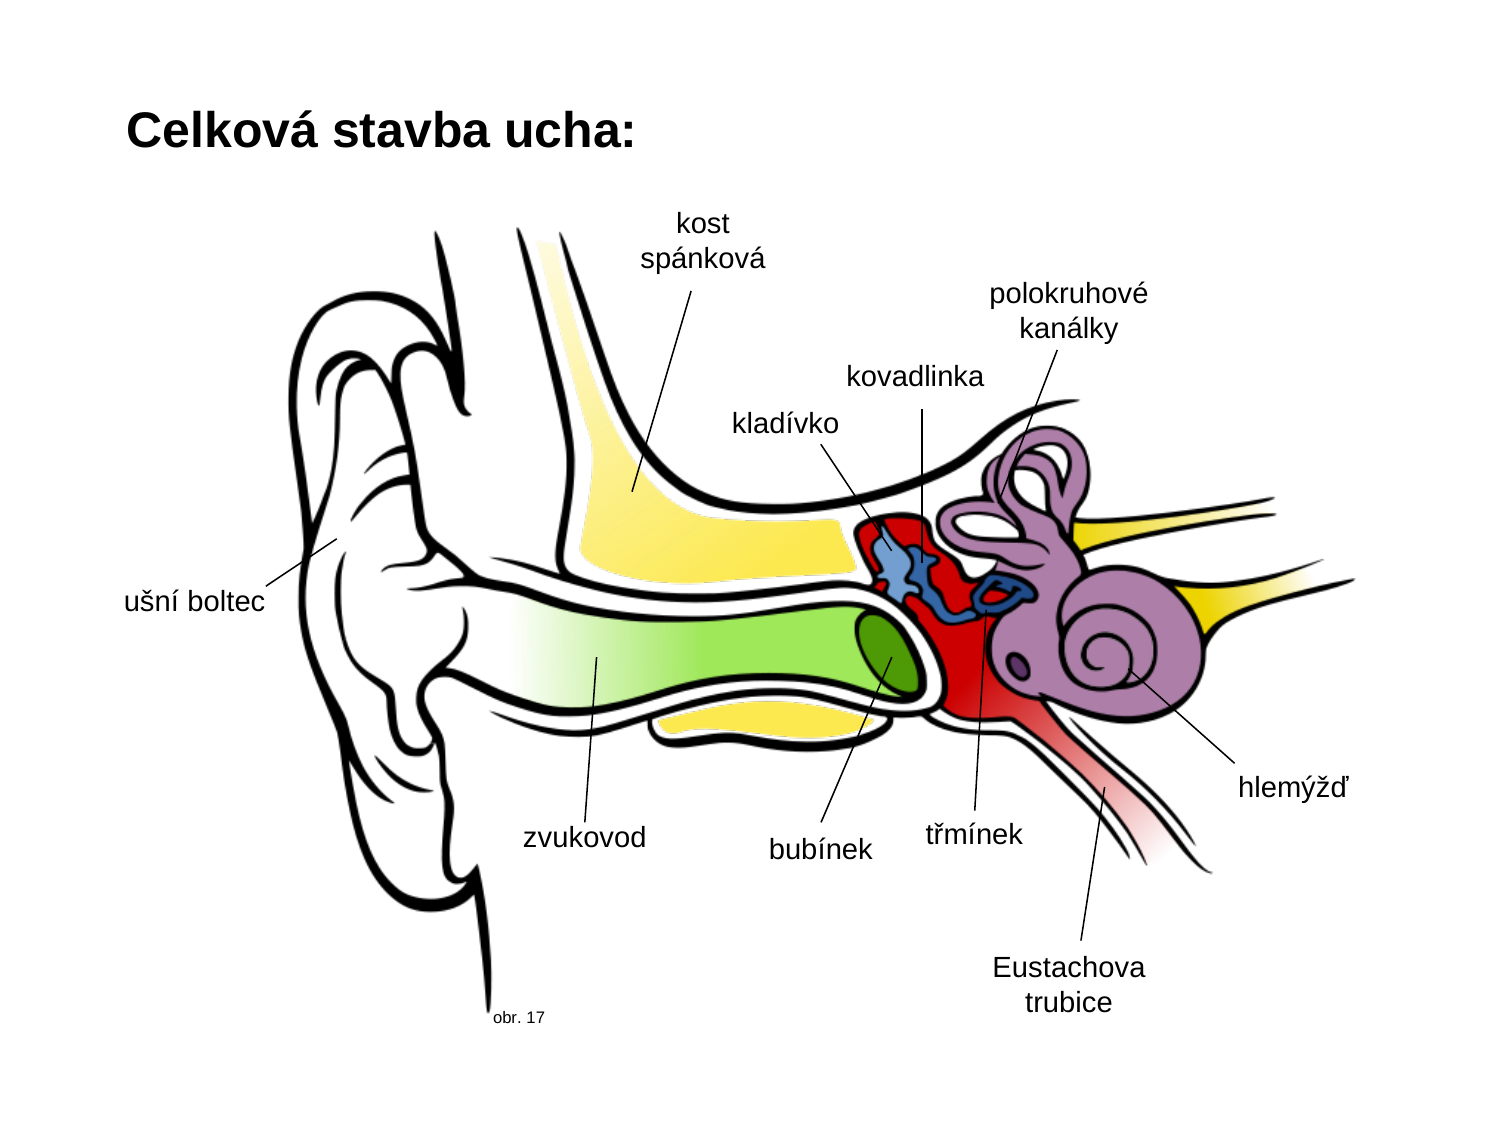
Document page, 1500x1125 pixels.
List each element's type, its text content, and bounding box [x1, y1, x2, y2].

text_box obr. 17 [478, 999, 585, 1035]
text_box kladívko [679, 397, 892, 448]
text_box bubínek [714, 822, 928, 873]
text_box hlemýžď [1187, 760, 1400, 812]
text_box třmínek [868, 807, 1081, 859]
text_box ušní boltec [88, 574, 302, 625]
text_box kovadlinka [809, 349, 1022, 401]
text_box kost spánková [596, 196, 810, 282]
text_box Celková stavba ucha: [112, 90, 668, 166]
text_box Eustachova trubice [962, 940, 1176, 1026]
text_box zvukovod [478, 810, 692, 862]
picture [277, 207, 1356, 1030]
text_box polokruhové kanálky [962, 267, 1176, 353]
